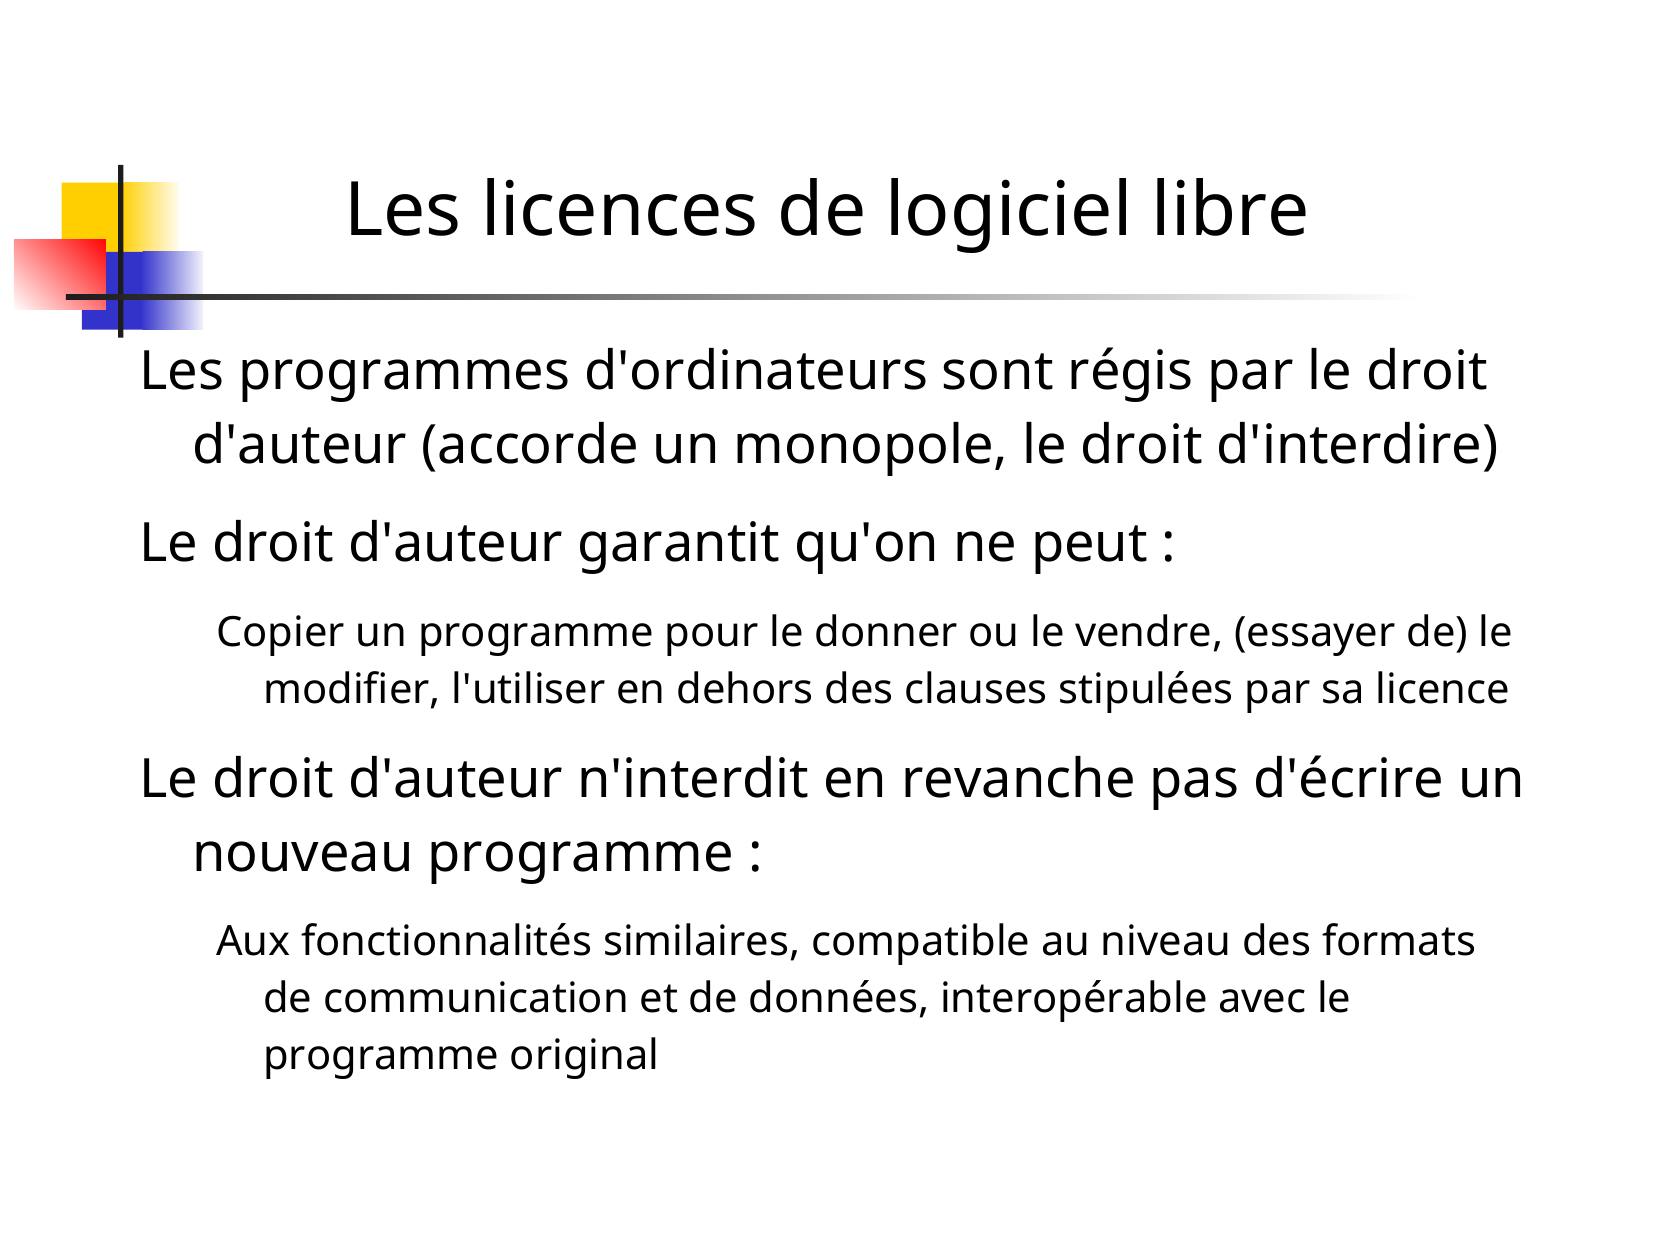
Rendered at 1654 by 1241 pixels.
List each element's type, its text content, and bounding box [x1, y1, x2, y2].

list Les programmes d'ordinateurs sont régis par le droit d'auteur (accorde un monopole, le droit d'interdire) Le droit d'auteur garantit qu'on ne peut : Copier un programme pour le donner ou le vendre, (essayer de) le modifier, l'utiliser en dehors des clauses stipulées par sa licence Le droit d'auteur n'interdit en revanche pas d'écrire un nouveau programme : Aux fonctionnalités similaires, compatible au niveau des formats de communication et de données, interopérable avec le programme original [121, 331, 1534, 1241]
title Les licences de logiciel libre [121, 102, 1534, 311]
